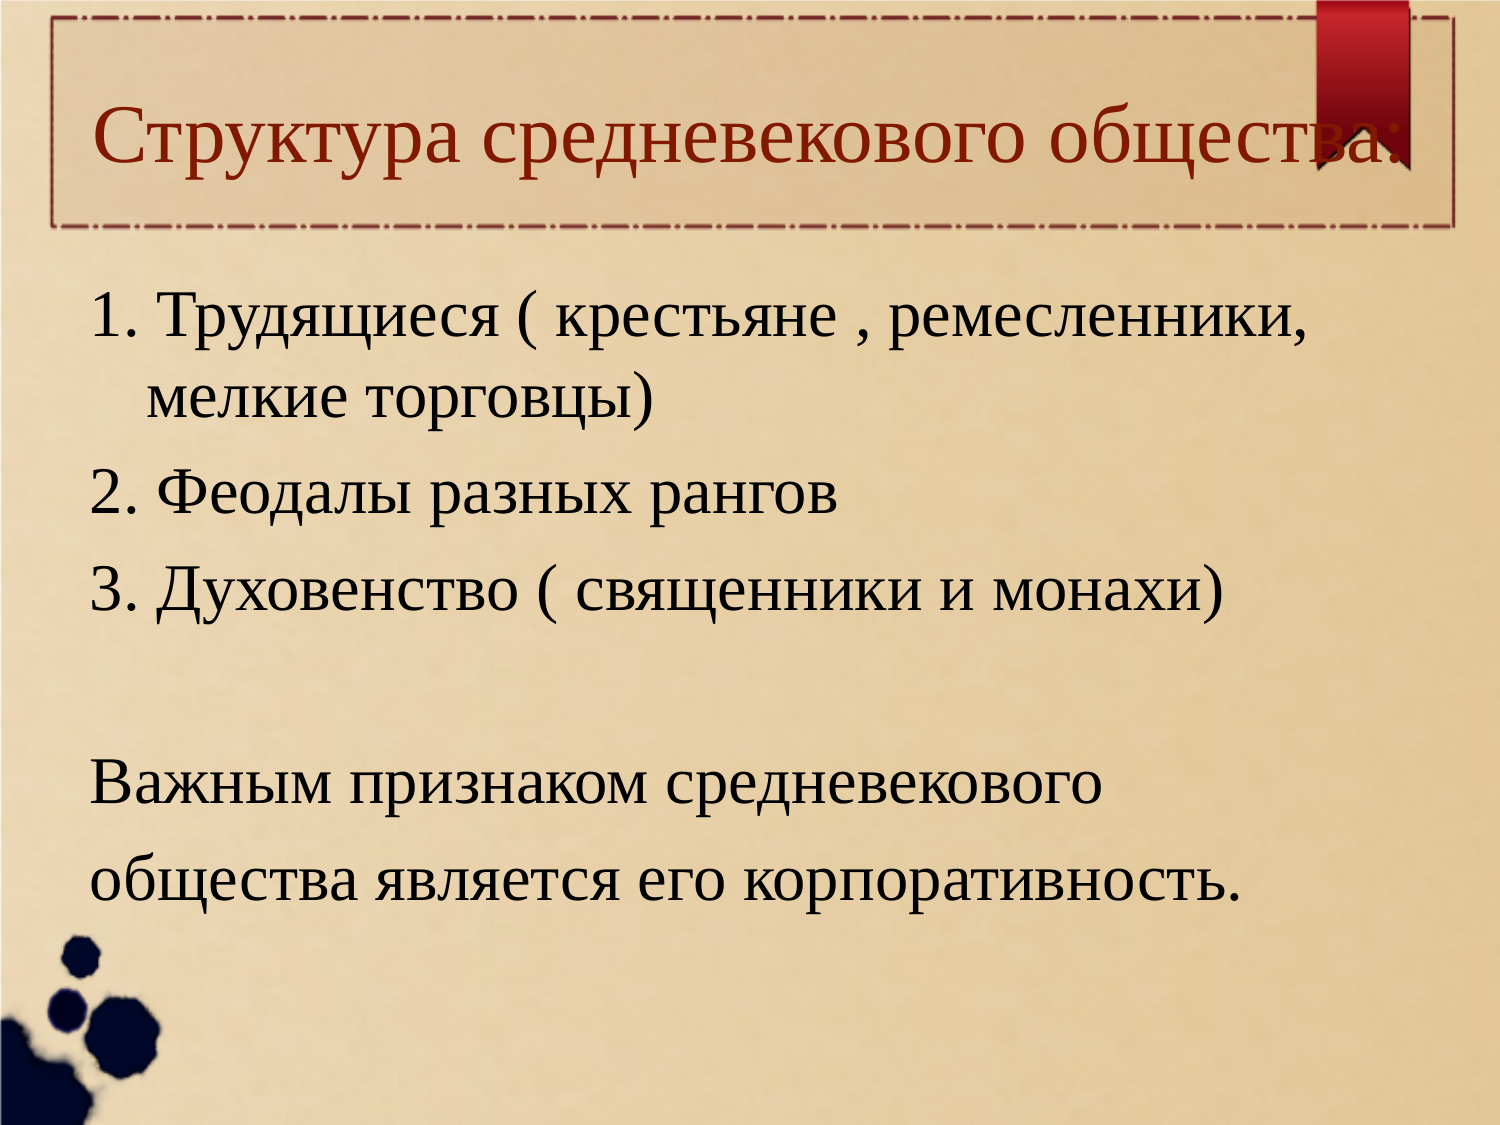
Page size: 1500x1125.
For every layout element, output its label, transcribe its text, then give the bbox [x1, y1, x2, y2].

title Структура средневекового общества: [75, 35, 1426, 223]
picture [0, 0, 1500, 1125]
list 1. Трудящиеся ( крестьяне , ремесленники, мелкие торговцы) 2. Феодалы разных рангов 3. Духовенство ( священники и монахи) Важным признаком средневекового общества является его корпоративность. [75, 262, 1426, 1005]
